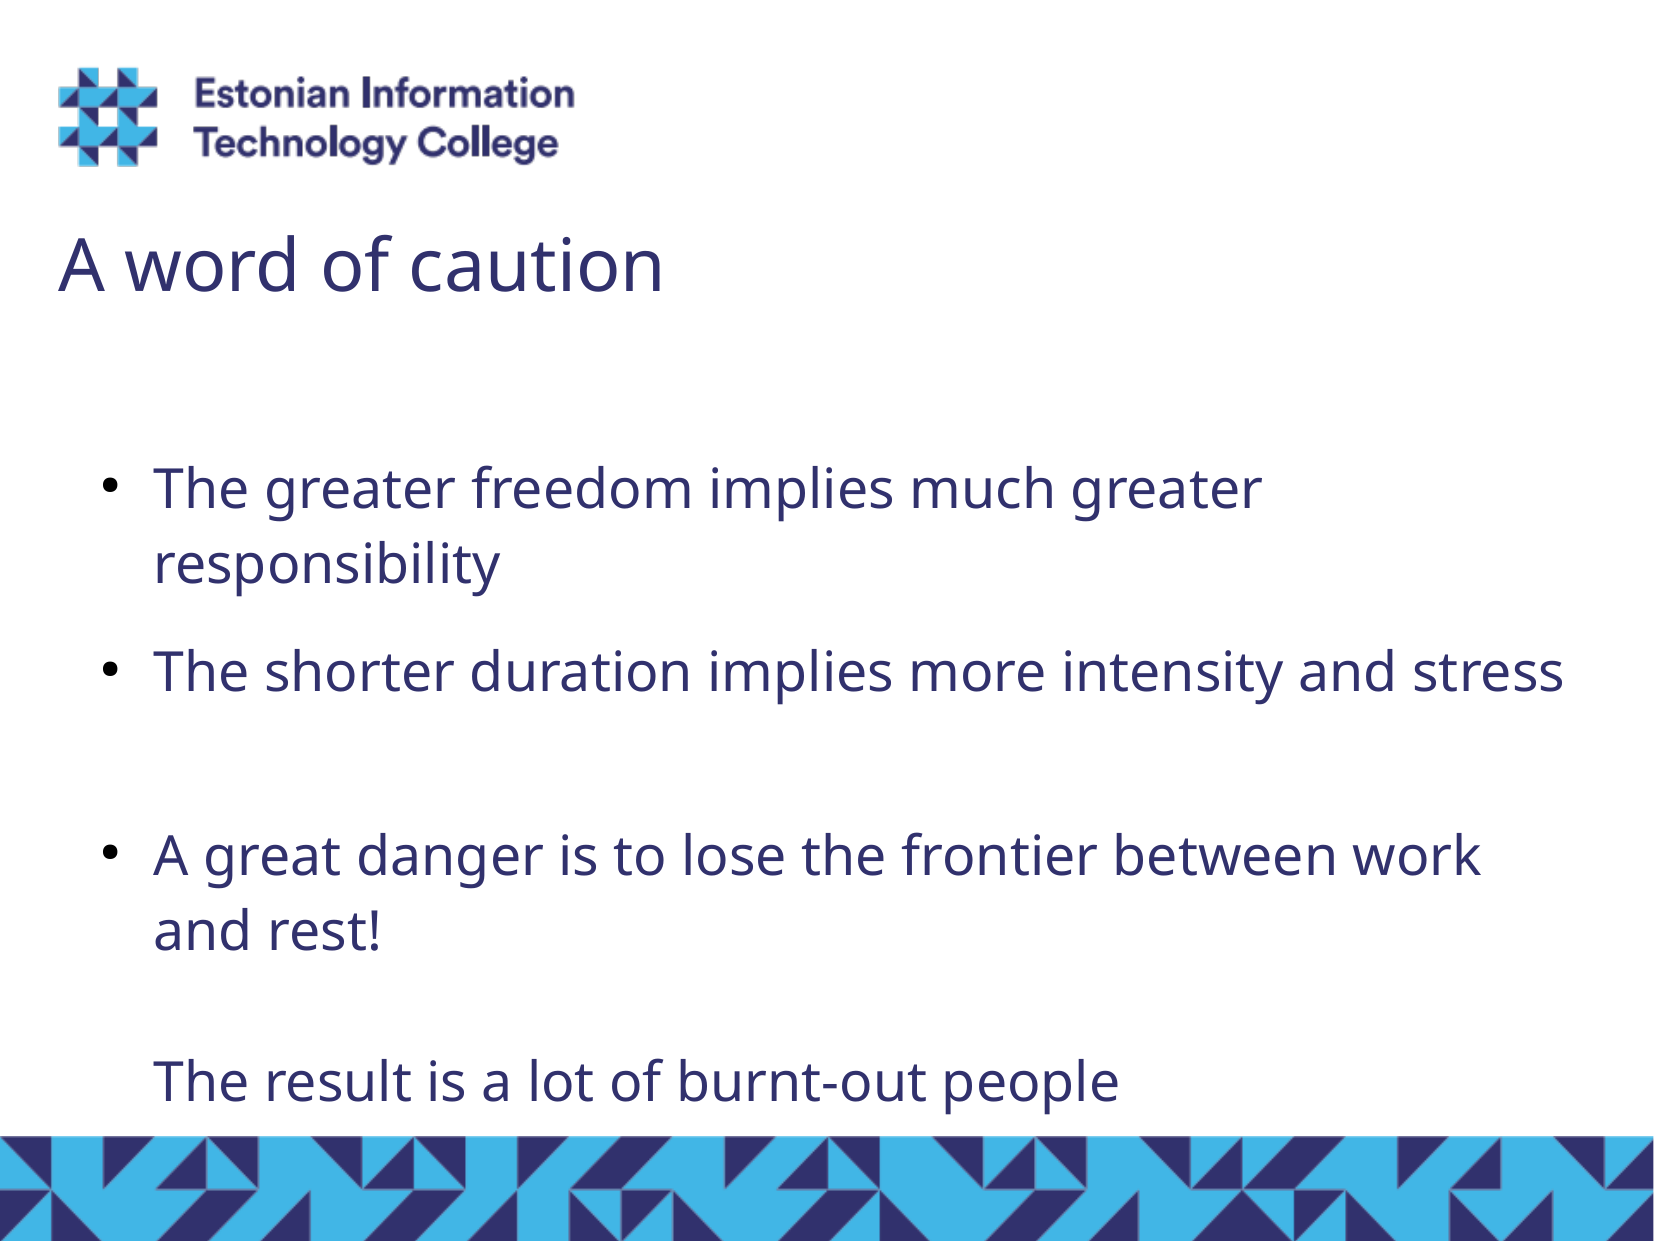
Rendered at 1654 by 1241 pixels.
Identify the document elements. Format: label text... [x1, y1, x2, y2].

title A word of caution [59, 159, 1548, 367]
list The greater freedom implies much greater responsibility The shorter duration implies more intensity and stress A great danger is to lose the frontier between work and rest! The result is a lot of burnt-out people [82, 448, 1571, 1241]
